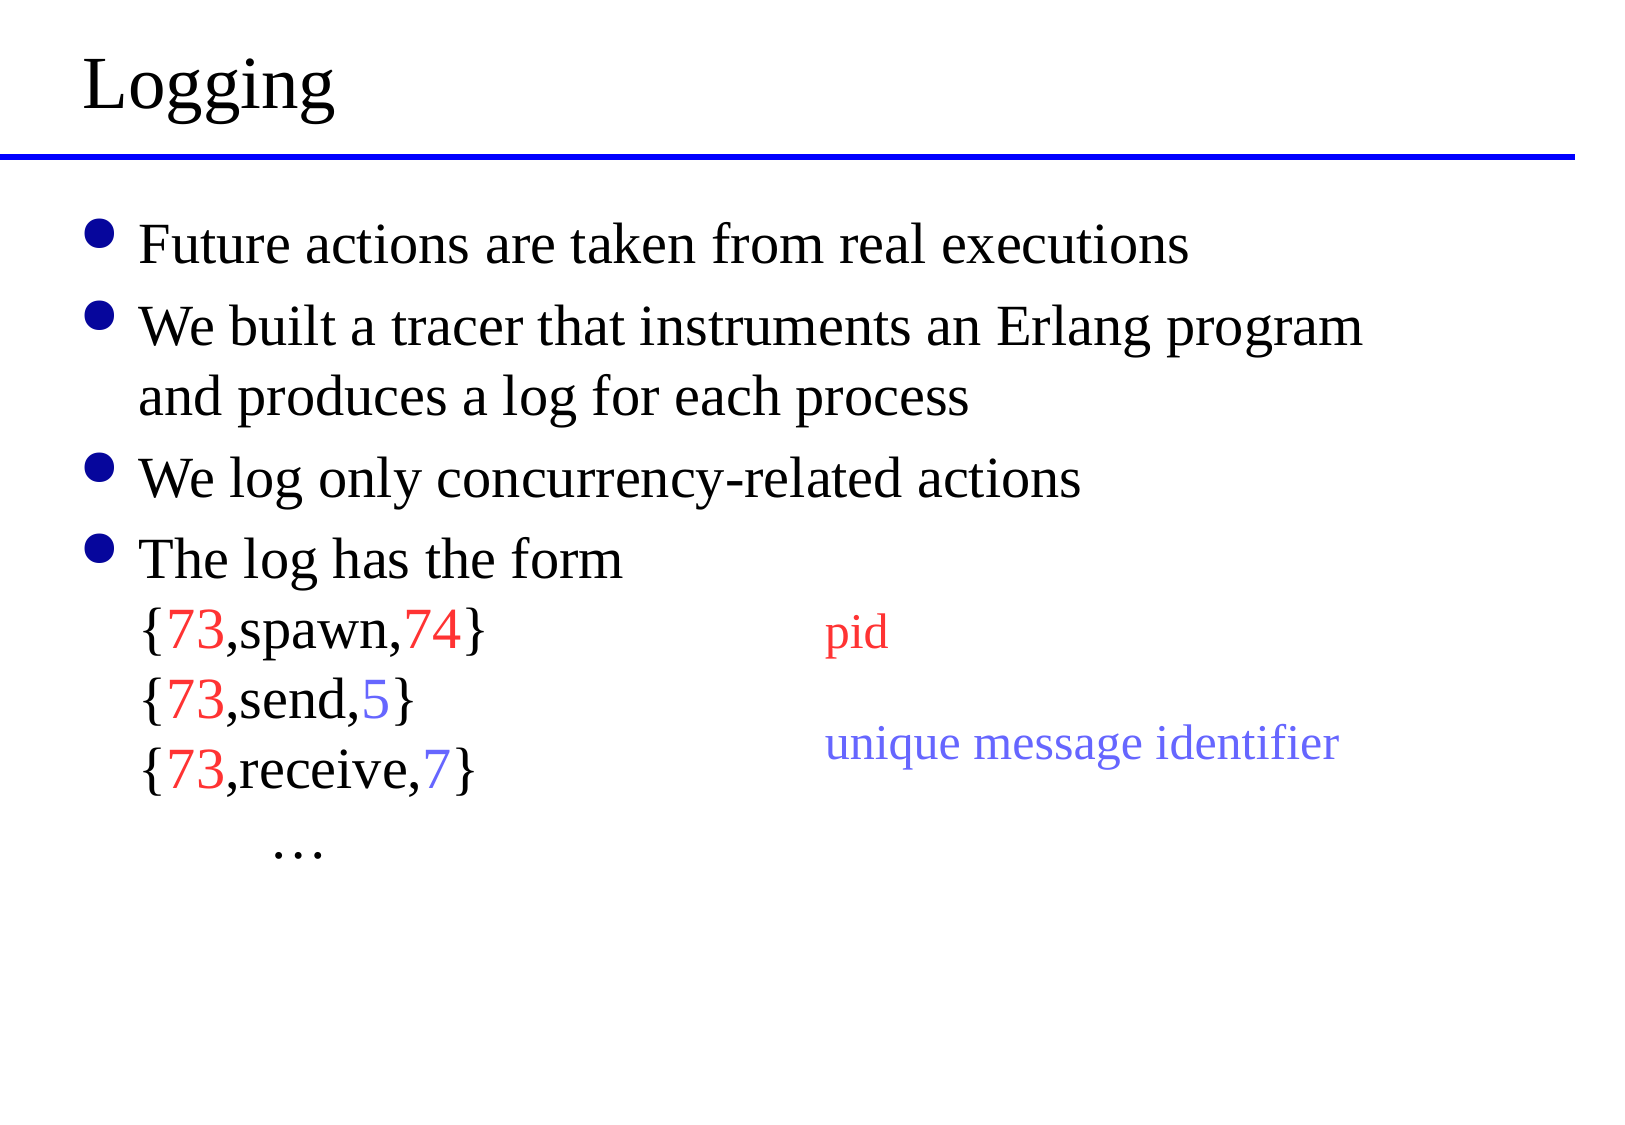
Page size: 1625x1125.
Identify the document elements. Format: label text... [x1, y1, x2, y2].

list Future actions are taken from real executions We built a tracer that instruments an Erlang program and produces a log for each process We log only concurrency-related actions The log has the form {73,spawn,74} {73,send,5} {73,receive,7} … [67, 198, 1478, 1061]
title Logging [67, 27, 1544, 131]
text_box pid unique message identifier [810, 596, 1501, 833]
